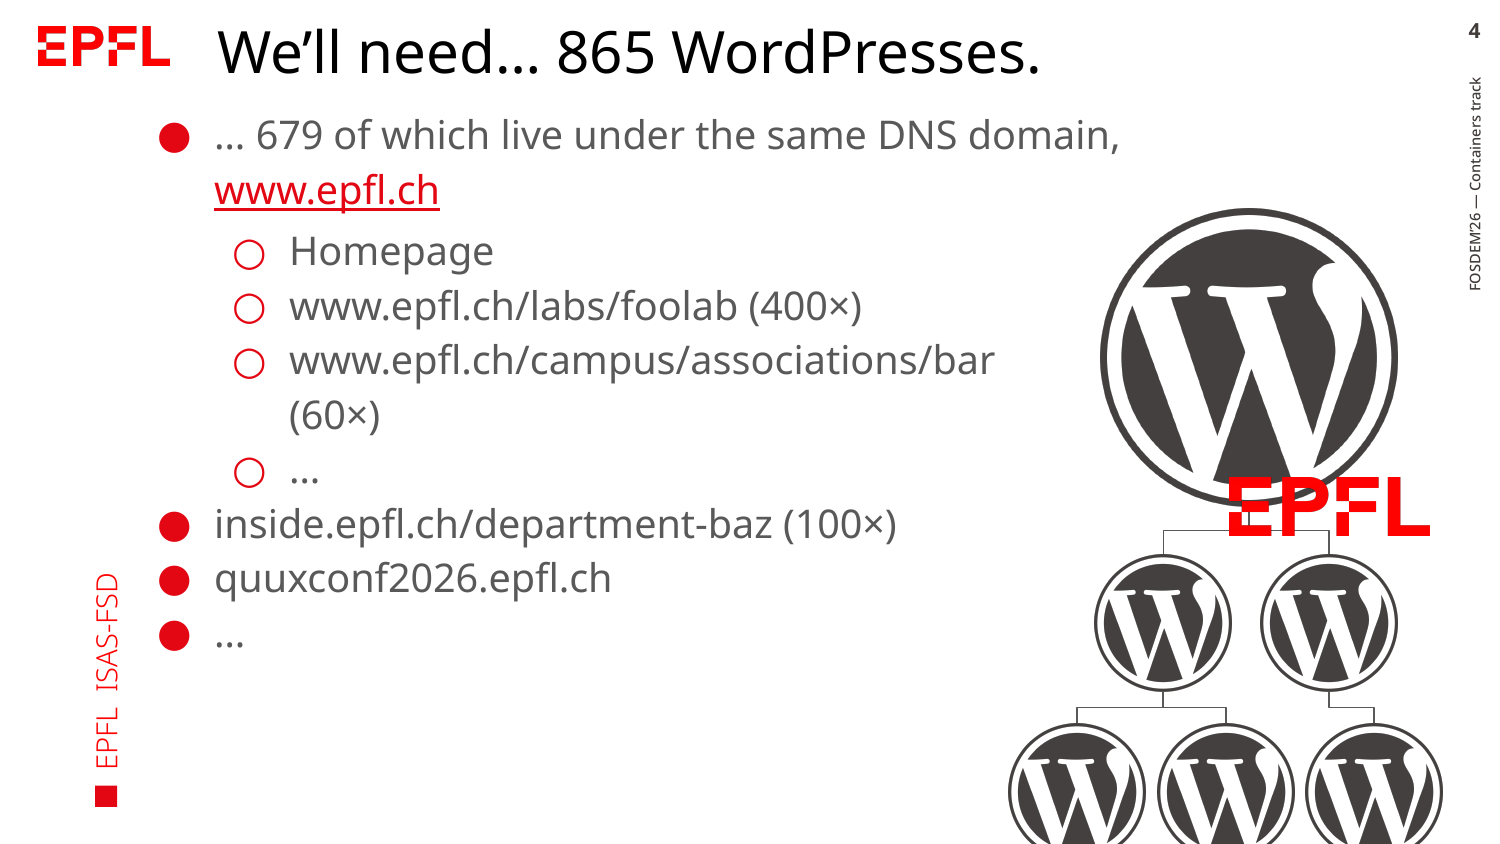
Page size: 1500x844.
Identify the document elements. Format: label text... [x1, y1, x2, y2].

picture [1157, 723, 1295, 844]
slide_number <number> [1415, 0, 1496, 65]
list … 679 of which live under the same DNS domain, www.epfl.ch Homepage www.epfl.ch/labs/foolab (400×) www.epfl.ch/campus/associations/bar (60×) … inside.epfl.ch/department-baz (100×) quuxconf2026.epfl.ch … [124, 88, 1149, 713]
picture [1008, 723, 1146, 844]
picture [38, 26, 170, 66]
picture [1094, 554, 1232, 692]
picture [1260, 554, 1398, 692]
title We’ll need… 865 WordPresses. [202, 0, 1449, 166]
picture [1100, 208, 1430, 536]
picture [1305, 723, 1443, 844]
